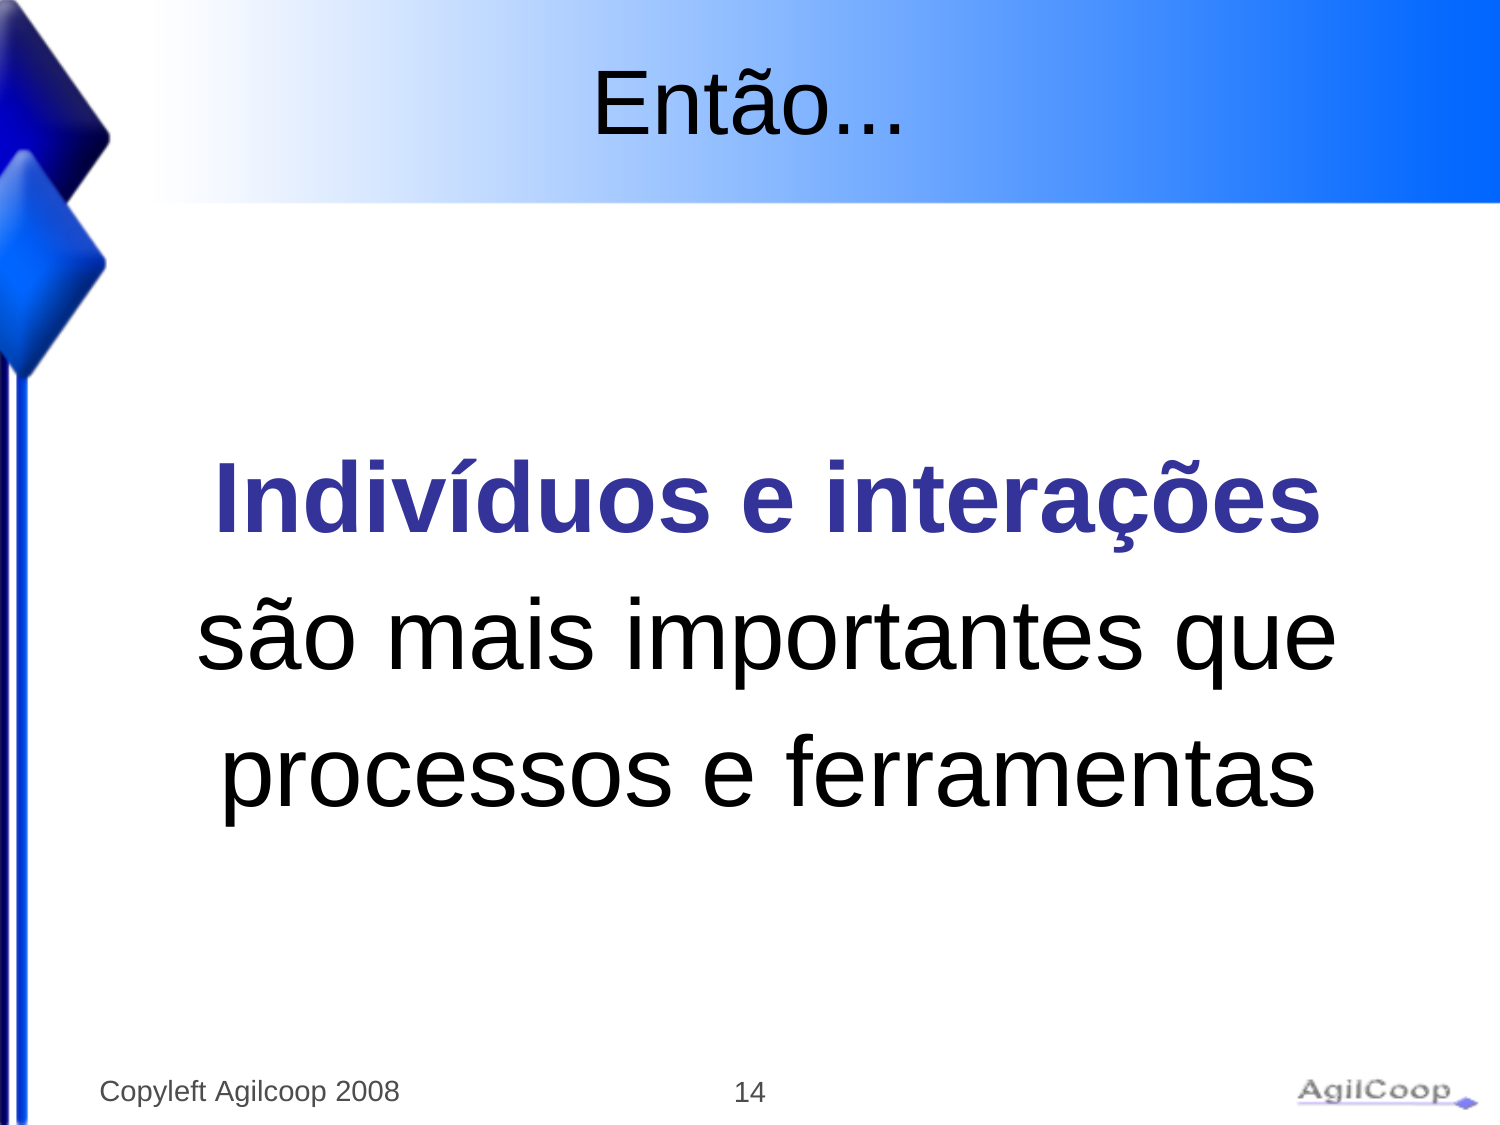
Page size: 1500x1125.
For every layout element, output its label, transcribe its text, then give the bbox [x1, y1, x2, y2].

picture [0, 0, 1500, 1125]
title Então... [75, 8, 1426, 197]
list Indivíduos e interações são mais importantes que processos e ferramentas [112, 243, 1425, 1006]
